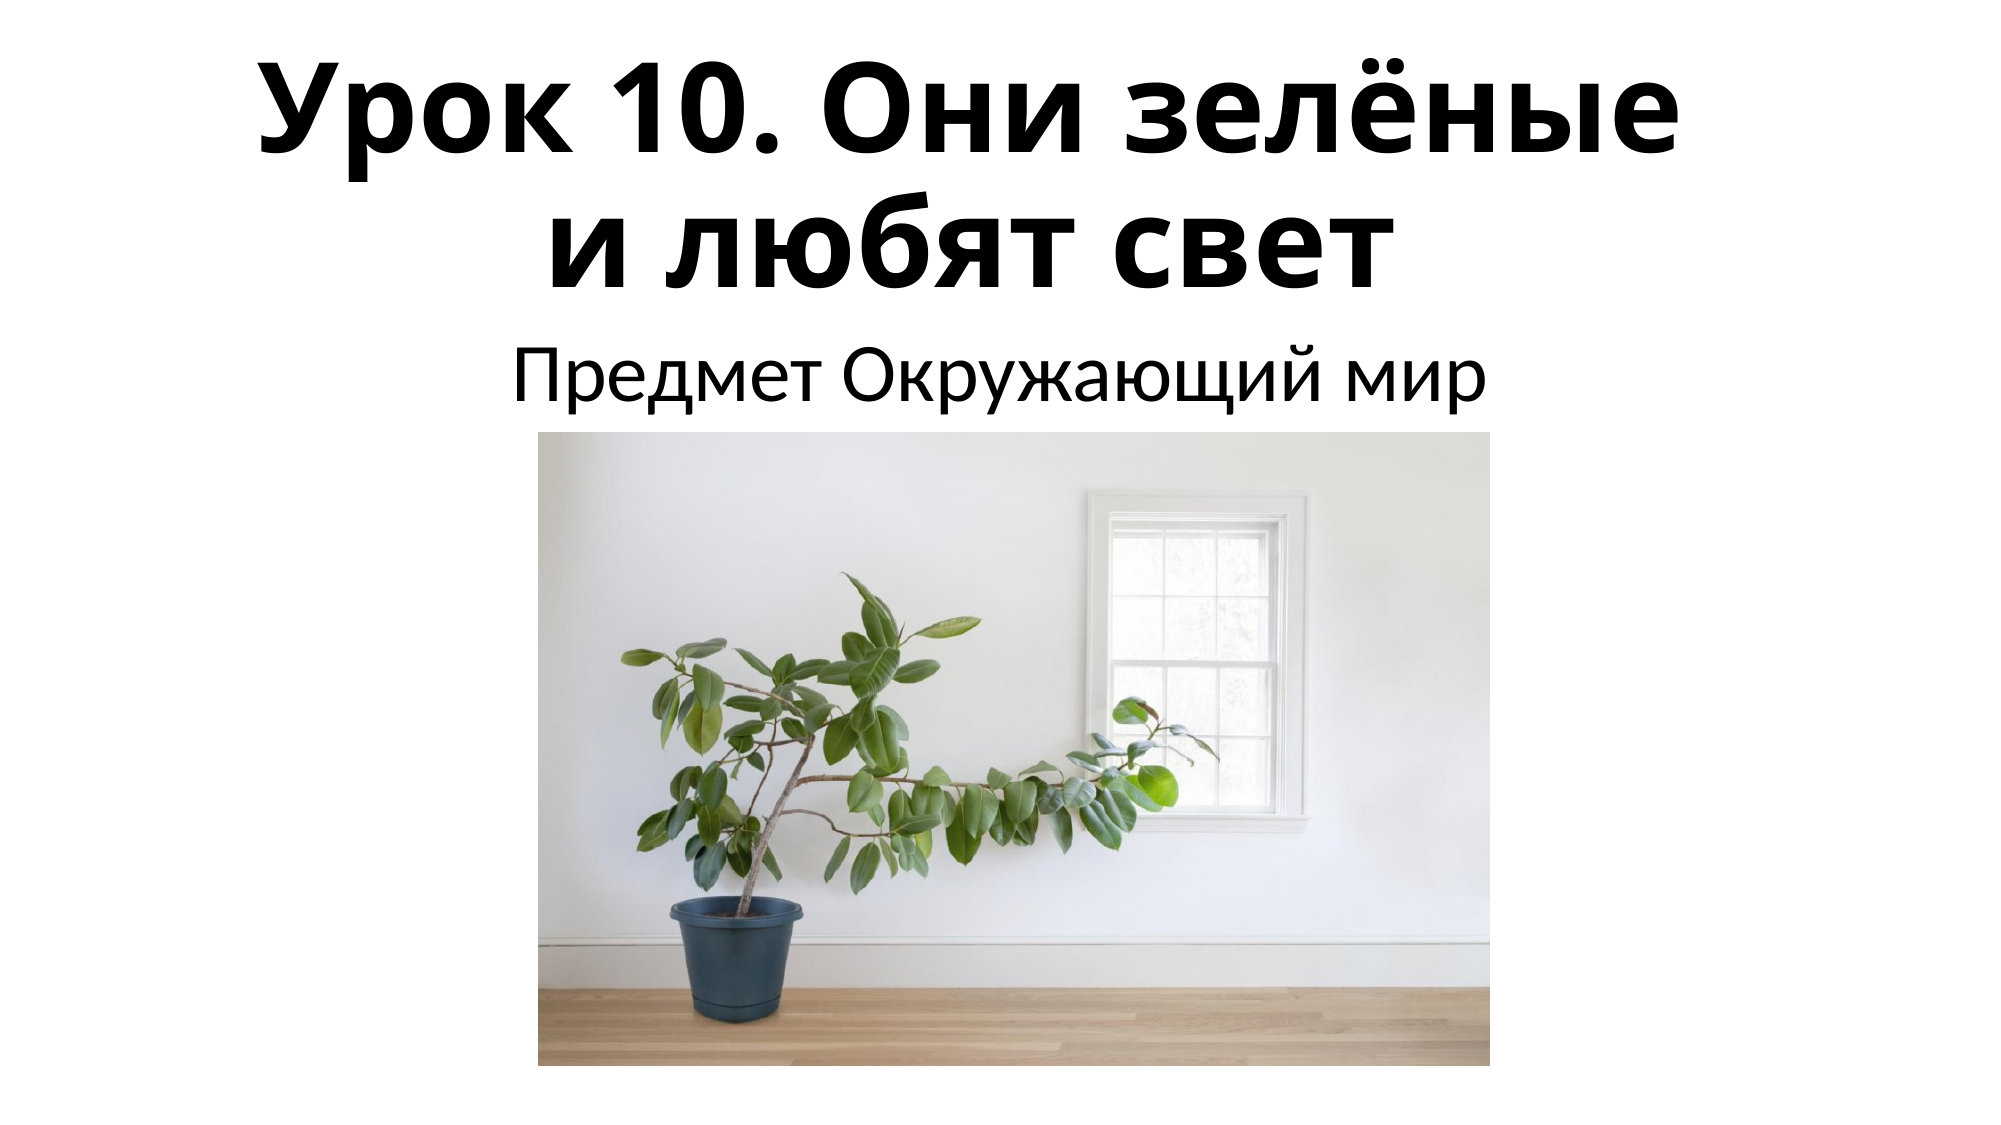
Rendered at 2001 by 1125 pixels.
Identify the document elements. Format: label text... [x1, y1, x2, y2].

subtitle Предмет Окружающий мир [249, 321, 1750, 433]
title Урок 10. Они зелёные и любят свет [220, 17, 1721, 322]
picture [538, 432, 1490, 1066]
